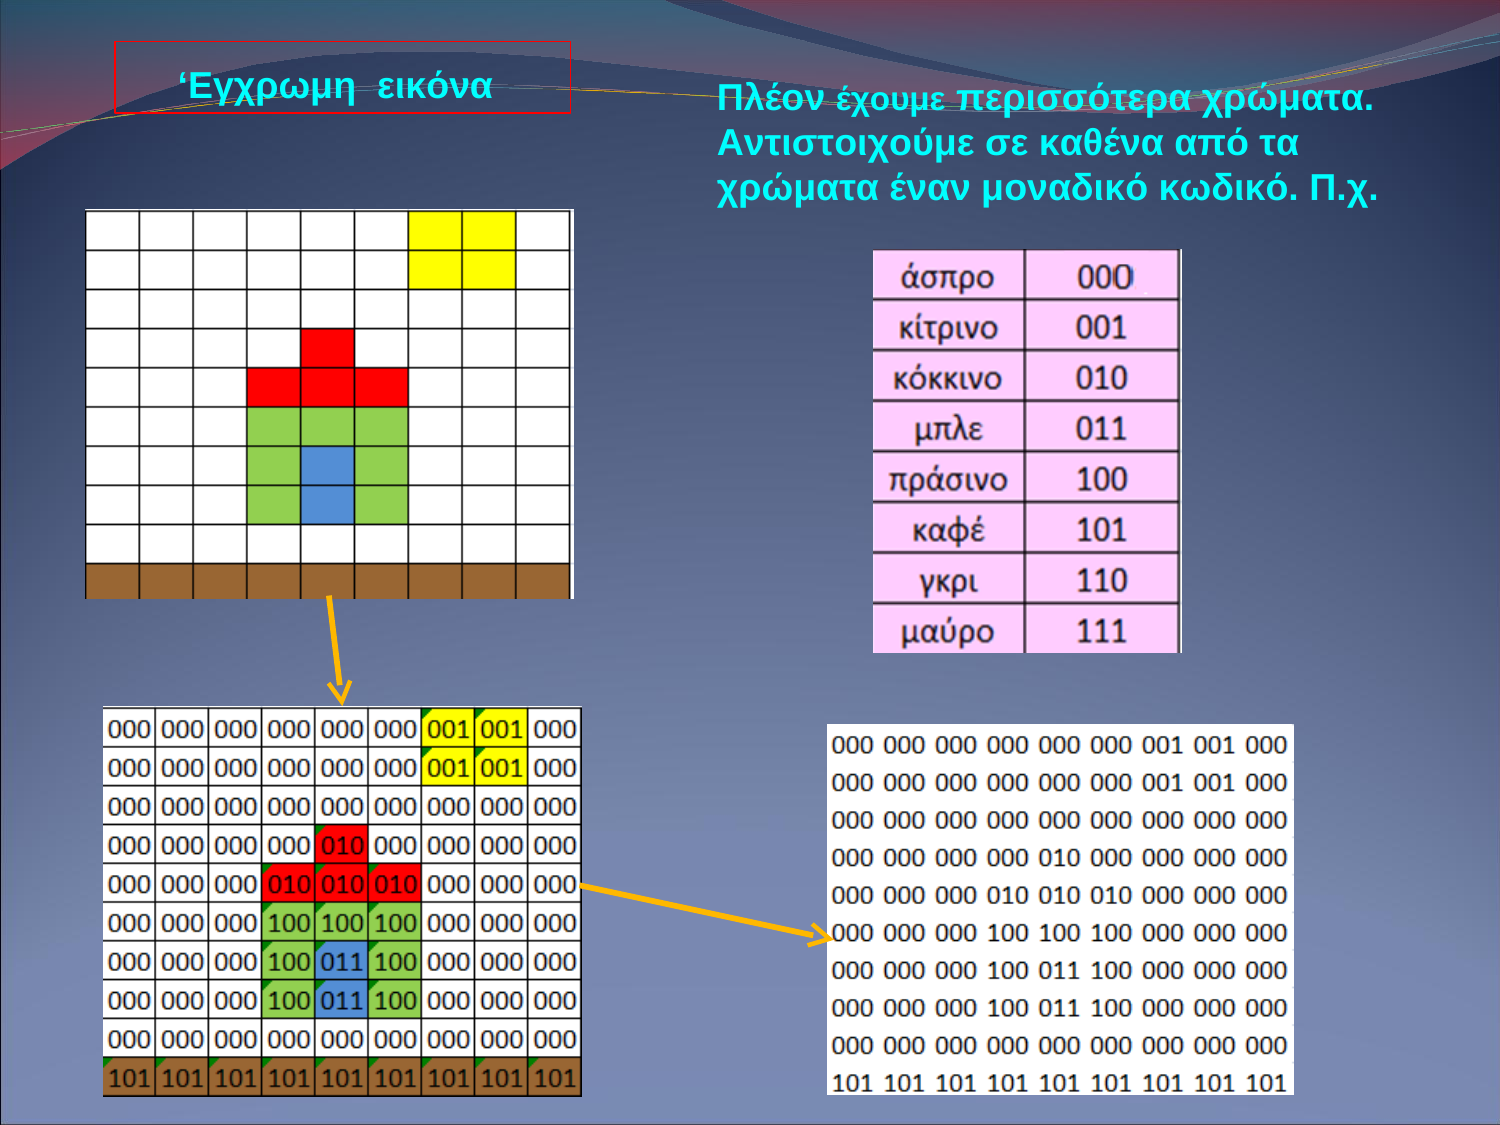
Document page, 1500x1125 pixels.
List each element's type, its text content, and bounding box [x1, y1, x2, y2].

picture [0, 0, 1500, 1125]
text_box Πλέον έχουμε περισσότερα χρώματα. Αντιστοιχούμε σε καθένα από τα χρώματα έναν μοναδικό κωδικό. Π.χ. [702, 65, 1427, 261]
text_box ‘Εγχρωμη εικόνα [162, 53, 509, 159]
